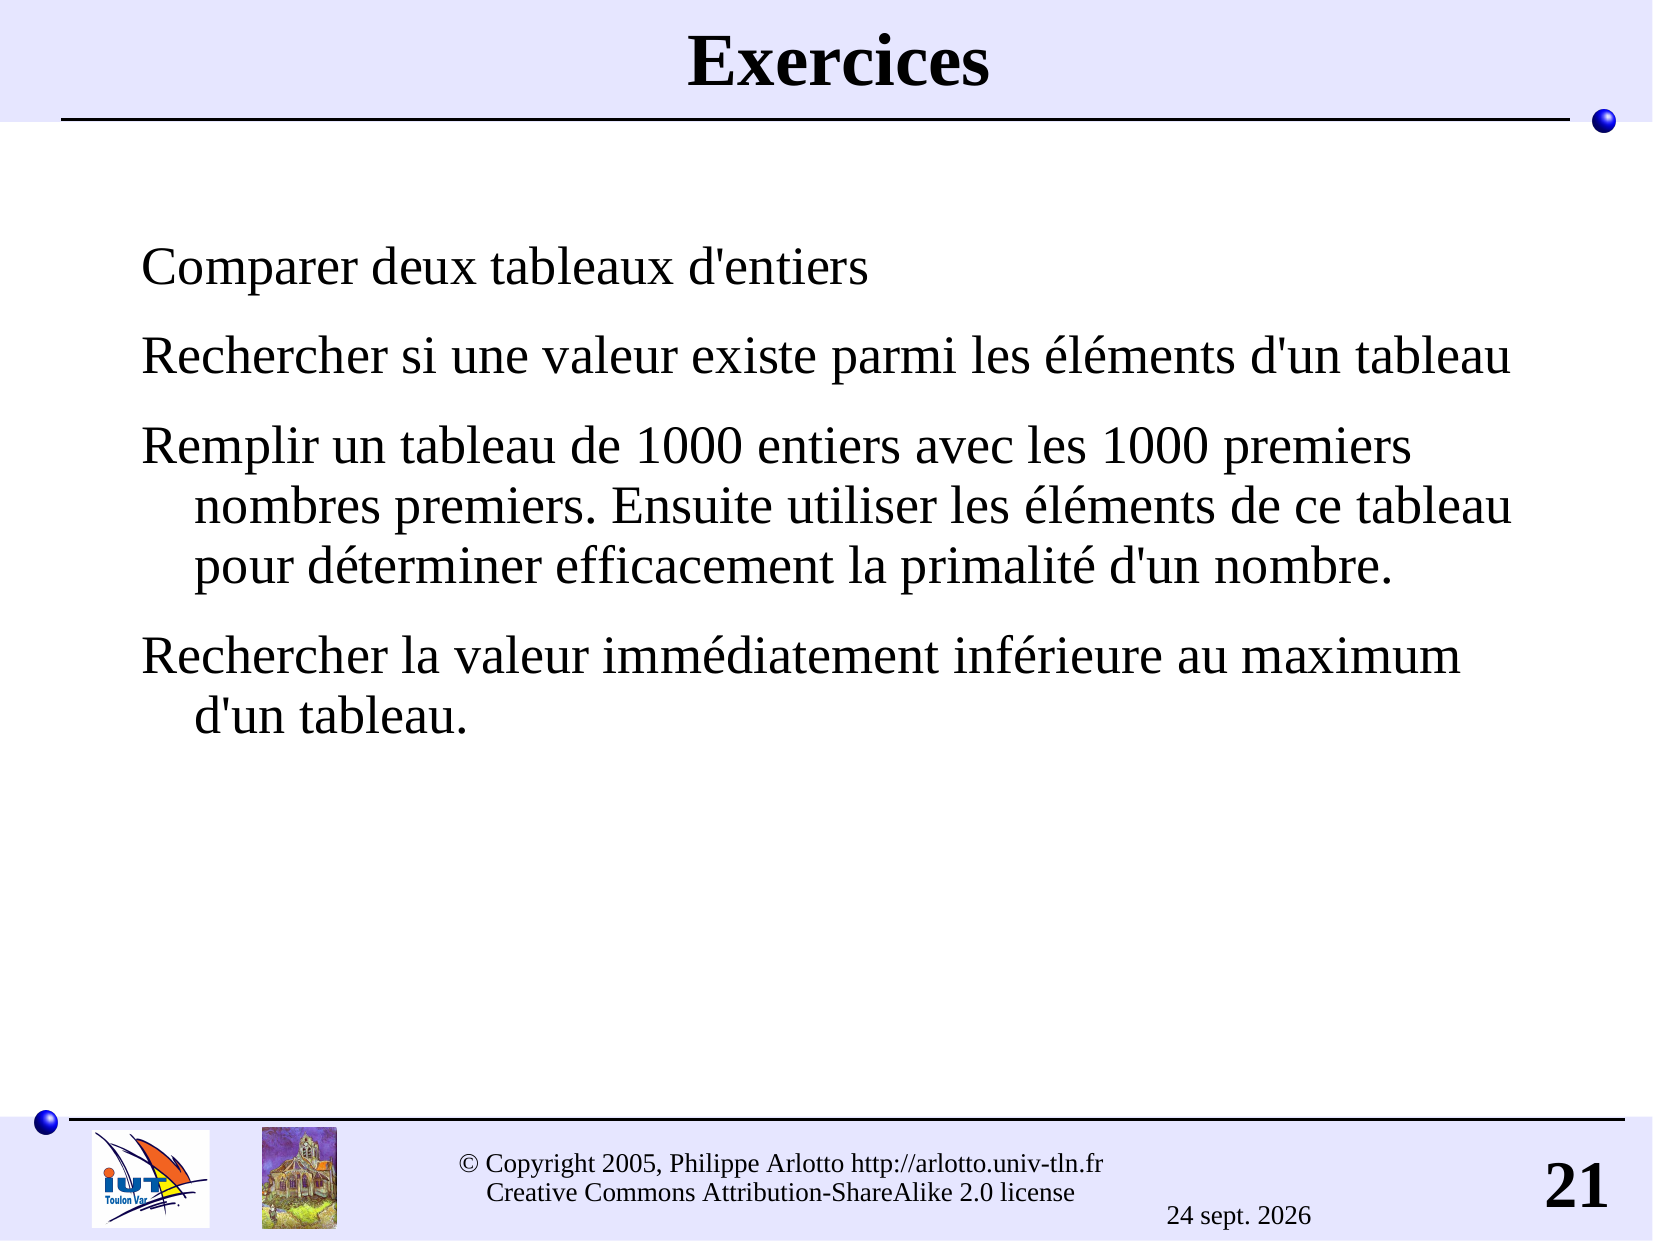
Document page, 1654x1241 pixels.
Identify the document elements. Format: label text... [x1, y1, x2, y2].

list Comparer deux tableaux d'entiers Rechercher si une valeur existe parmi les éléments d'un tableau Remplir un tableau de 1000 entiers avec les 1000 premiers nombres premiers. Ensuite utiliser les éléments de ce tableau pour déterminer efficacement la primalité d'un nombre. Rechercher la valeur immédiatement inférieure au maximum d'un tableau. [123, 236, 1536, 845]
picture [262, 1127, 337, 1229]
title Exercices [95, 14, 1585, 107]
